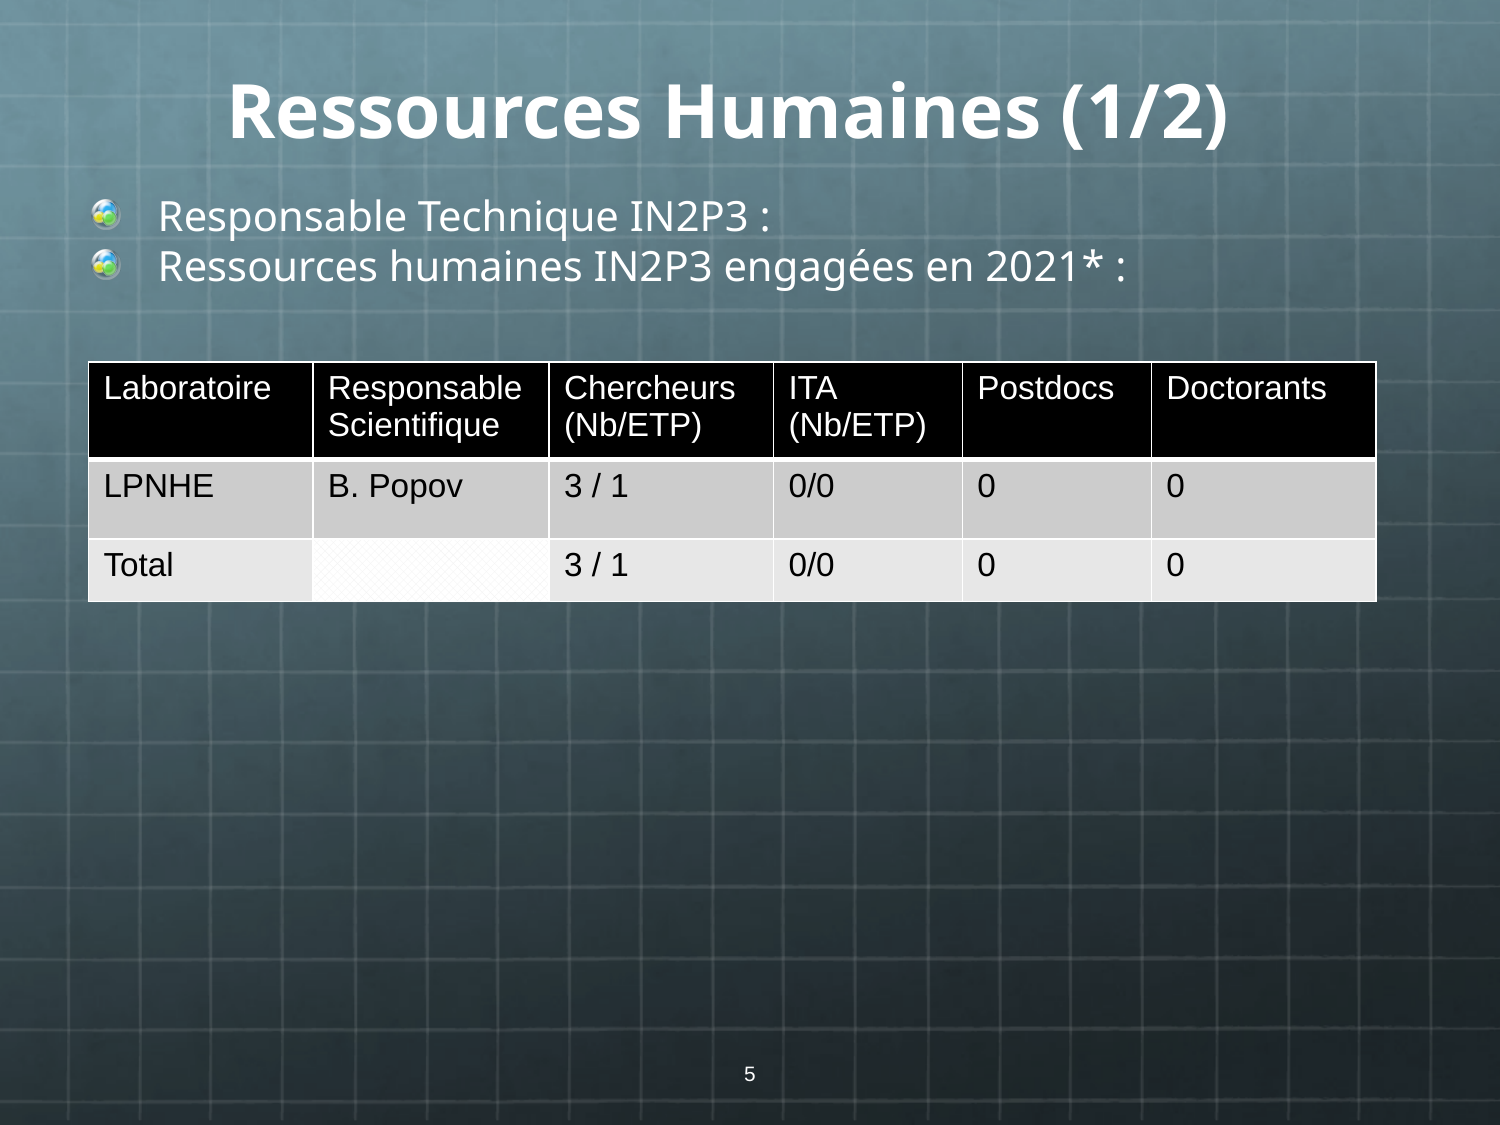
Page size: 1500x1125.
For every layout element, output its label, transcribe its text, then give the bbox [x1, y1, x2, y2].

table_cell 0 [963, 540, 1151, 601]
table_cell Total [89, 540, 312, 601]
table_header Laboratoire [89, 363, 312, 457]
picture [0, 0, 1500, 1125]
text_box <number> [687, 1042, 813, 1103]
table_header Doctorants [1152, 363, 1375, 457]
table_header ITA (Nb/ETP) [774, 363, 962, 457]
table_cell 0 [1152, 462, 1375, 538]
table_cell 0/0 [774, 540, 962, 601]
table_header Chercheurs (Nb/ETP) [550, 363, 773, 457]
text_box Responsable Technique IN2P3 : Ressources humaines IN2P3 engagées en 2021* : * Renseignées dans ISIS par les directions des laboratoires concernés [76, 137, 1424, 1023]
table_cell LPNHE [89, 462, 312, 538]
table_header Responsable Scientifique [314, 363, 548, 457]
table_cell 0 [1152, 540, 1375, 601]
table_cell 0/0 [774, 462, 962, 538]
table_cell [314, 540, 548, 601]
table_cell B. Popov [314, 462, 548, 538]
text_box Ressources Humaines (1/2) [53, 32, 1403, 185]
table_cell 0 [963, 462, 1151, 538]
table_cell 3 / 1 [550, 540, 773, 601]
table_header Postdocs [963, 363, 1151, 457]
table_cell 3 / 1 [550, 462, 773, 538]
